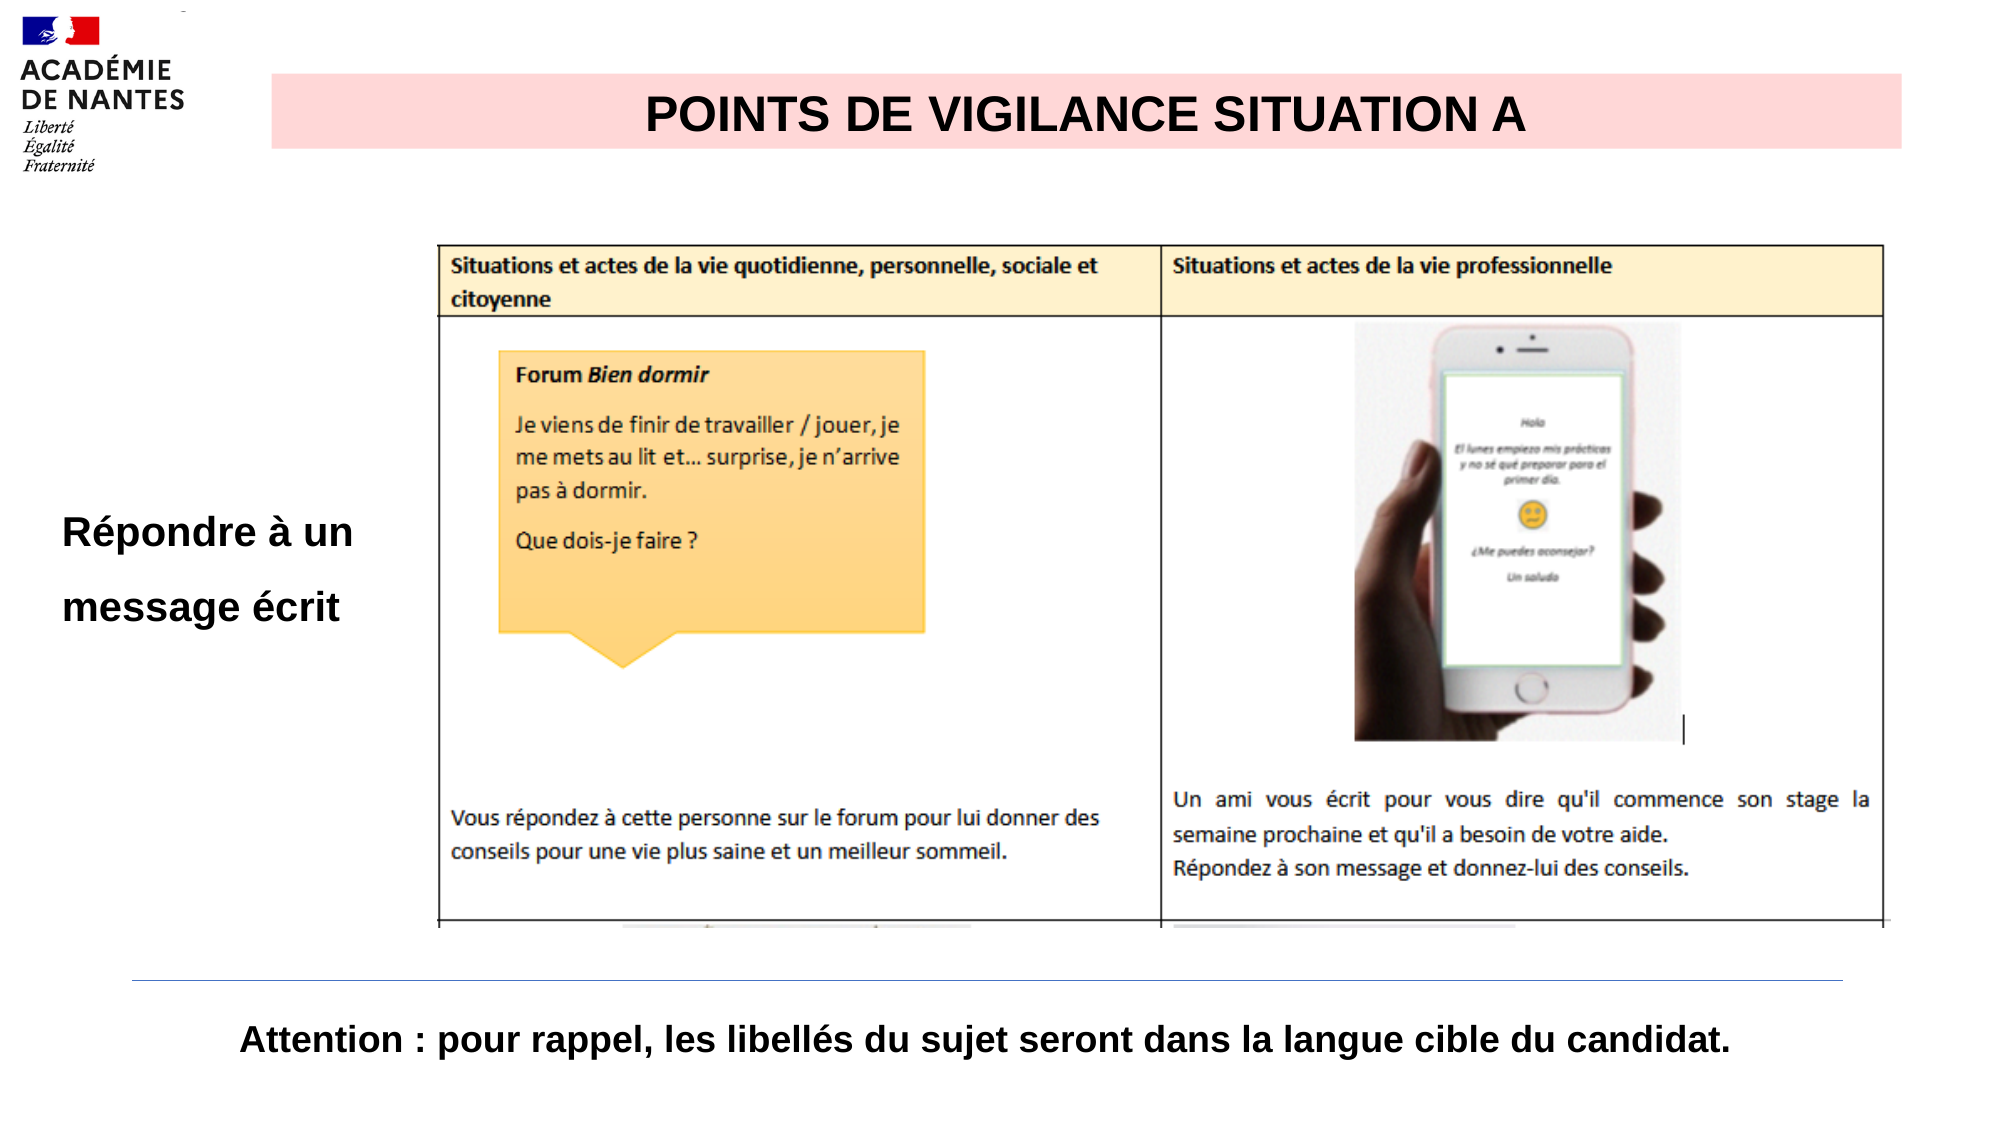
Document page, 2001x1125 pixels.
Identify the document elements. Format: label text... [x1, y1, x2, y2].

picture [11, 11, 186, 178]
text_box Répondre à un message écrit [47, 472, 409, 638]
picture [437, 240, 1891, 928]
text_box POINTS DE VIGILANCE SITUATION A [271, 73, 1902, 149]
text_box Attention : pour rappel, les libellés du sujet seront dans la langue cible du candidat. [70, 1011, 1902, 1087]
